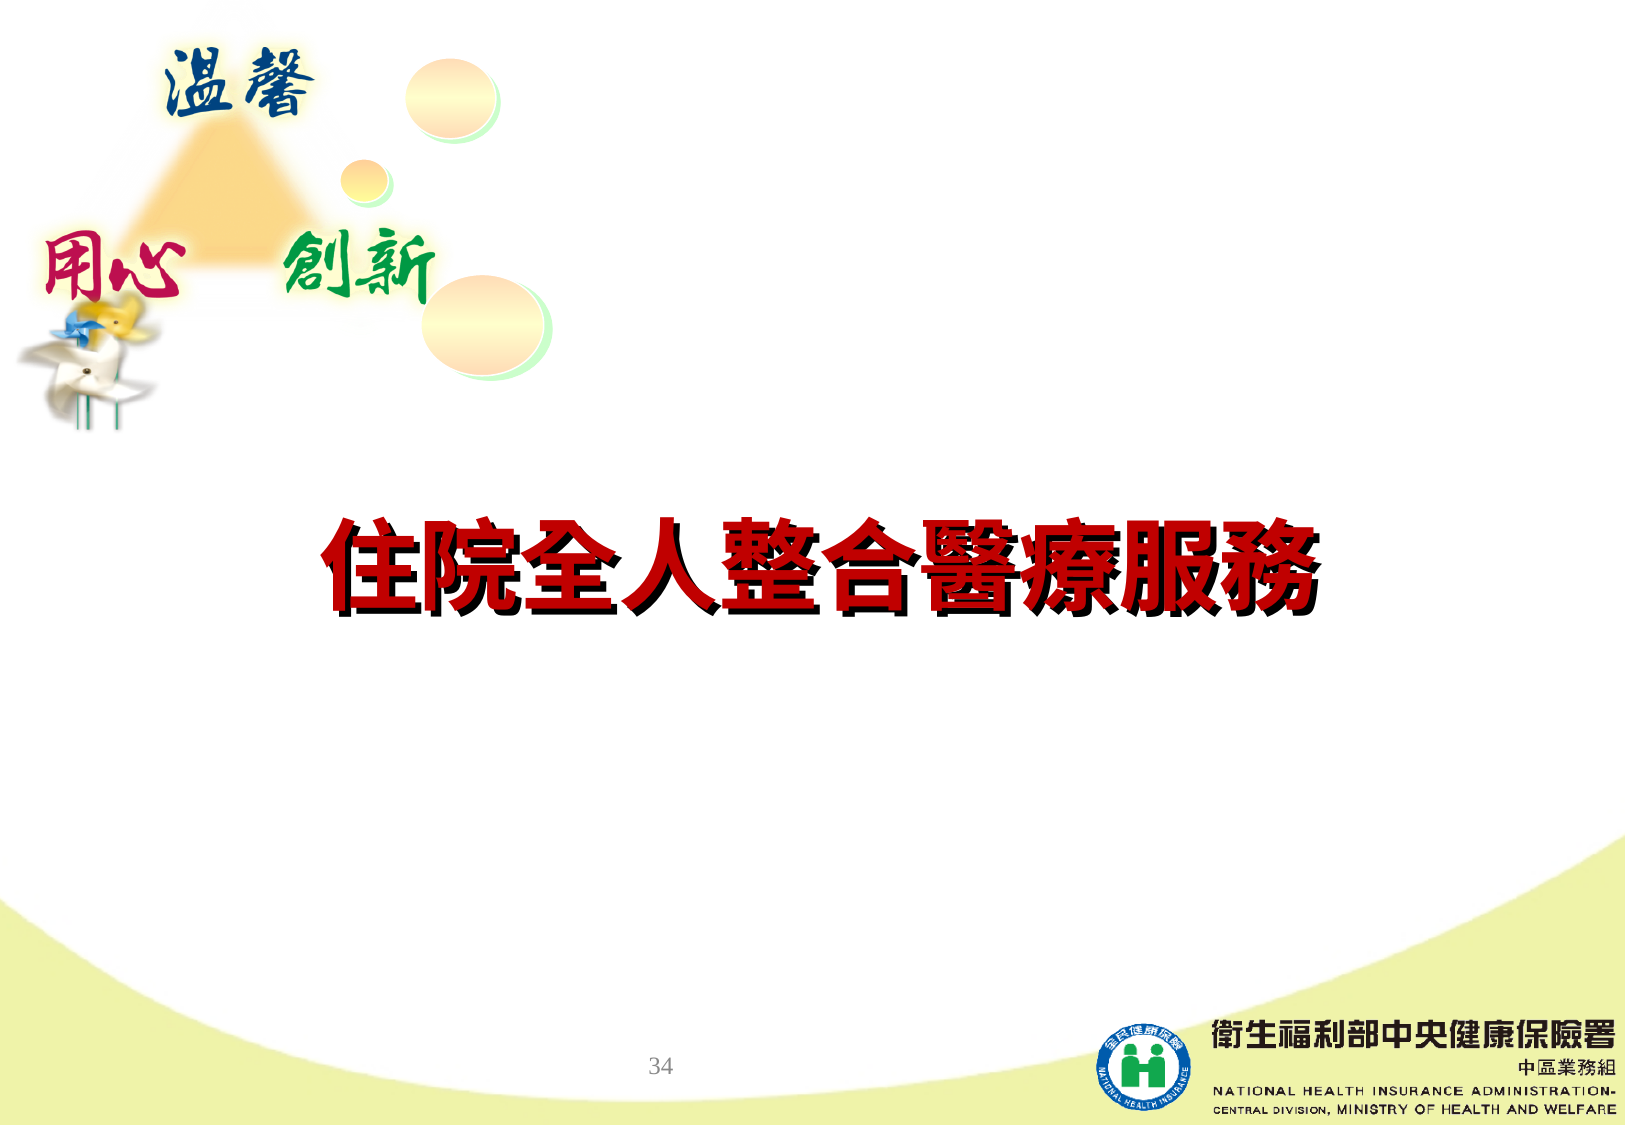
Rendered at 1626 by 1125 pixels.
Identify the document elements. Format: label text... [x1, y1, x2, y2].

text_box [633, 1034, 1013, 1095]
title 住院全人整合醫療服務 [76, 338, 1562, 787]
